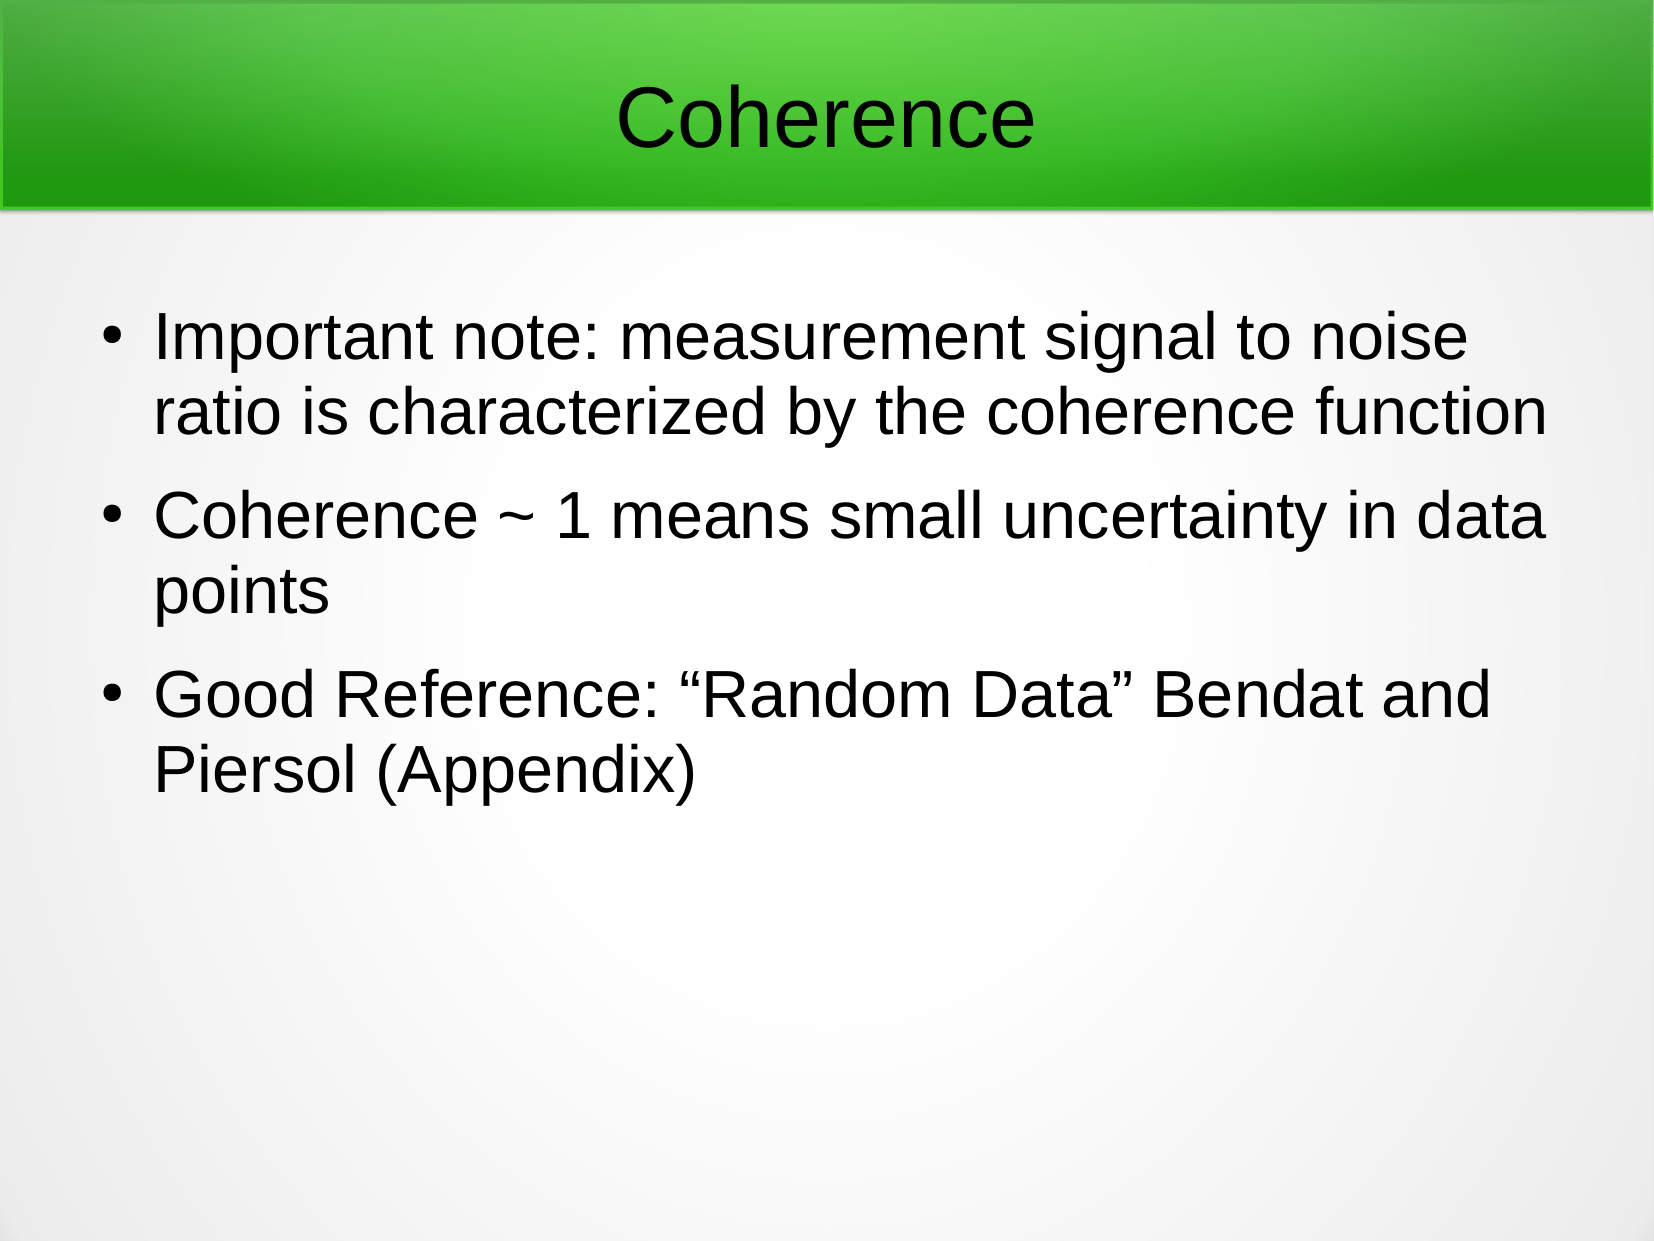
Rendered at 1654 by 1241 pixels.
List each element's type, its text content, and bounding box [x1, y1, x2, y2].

list Important note: measurement signal to noise ratio is characterized by the coherence function Coherence ~ 1 means small uncertainty in data points Good Reference: “Random Data” Bendat and Piersol (Appendix) [82, 299, 1571, 1019]
title Coherence [82, 47, 1571, 189]
